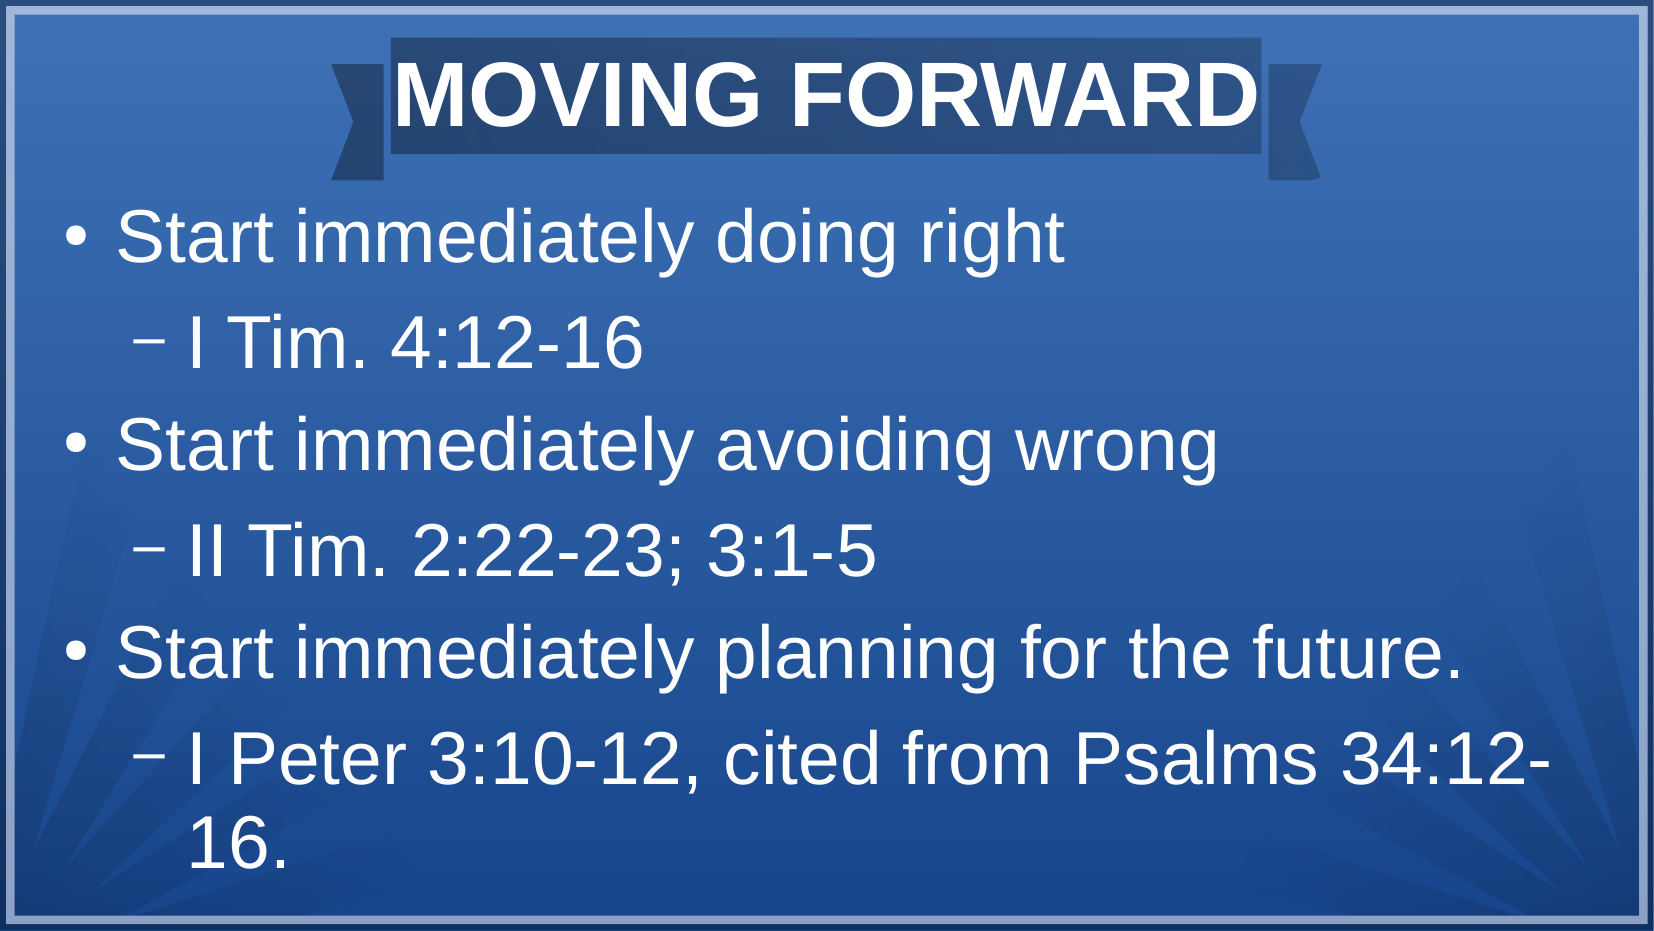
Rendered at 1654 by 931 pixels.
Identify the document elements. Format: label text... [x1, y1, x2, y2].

title MOVING FORWARD [389, 35, 1264, 154]
list Start immediately doing right I Tim. 4:12-16 Start immediately avoiding wrong II Tim. 2:22-23; 3:1-5 Start immediately planning for the future. I Peter 3:10-12, cited from Psalms 34:12-16. [45, 195, 1606, 901]
